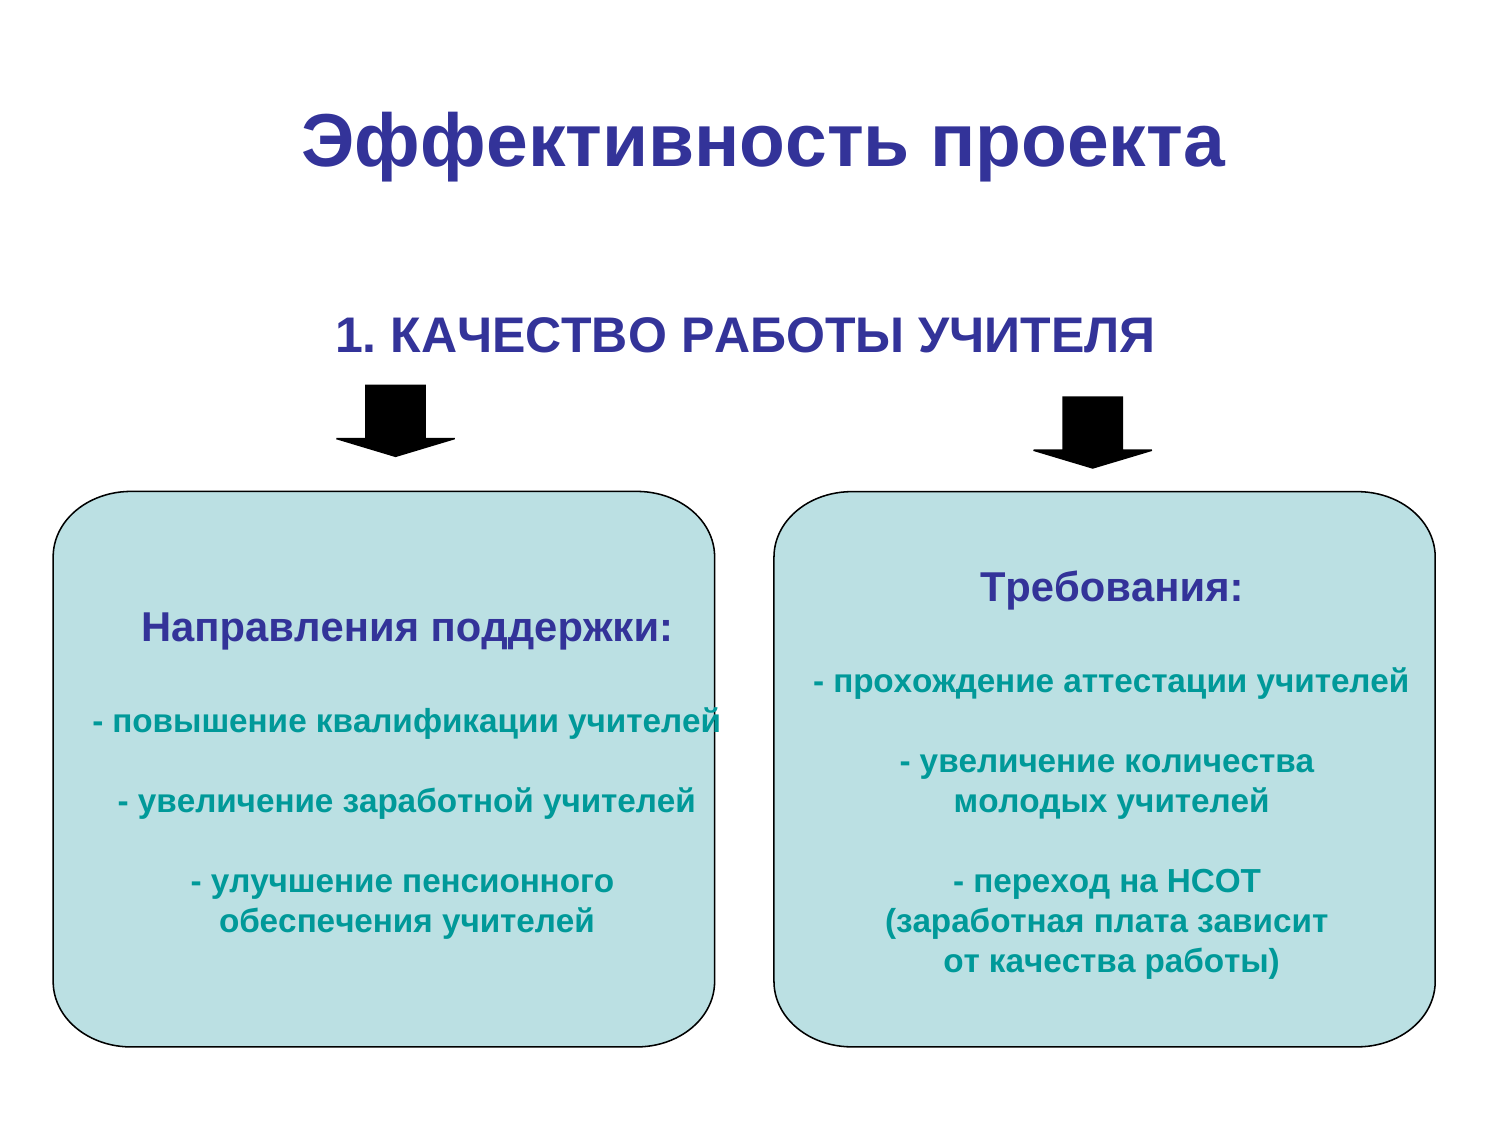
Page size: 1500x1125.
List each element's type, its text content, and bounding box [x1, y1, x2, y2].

text_box Эффективность проекта [88, 42, 1439, 231]
text_box [336, 385, 455, 457]
list 1. КАЧЕСТВО РАБОТЫ УЧИТЕЛЯ [5, 233, 1486, 362]
text_box Требования: - прохождение аттестации учителей - увеличение количества молодых учителей - переход на НСОТ (заработная плата зависит от качества работы) [773, 491, 1436, 1047]
text_box Направления поддержки: - повышение квалификации учителей - увеличение заработной учителей - улучшение пенсионного обеспечения учителей [53, 491, 715, 1047]
text_box [1033, 397, 1152, 468]
